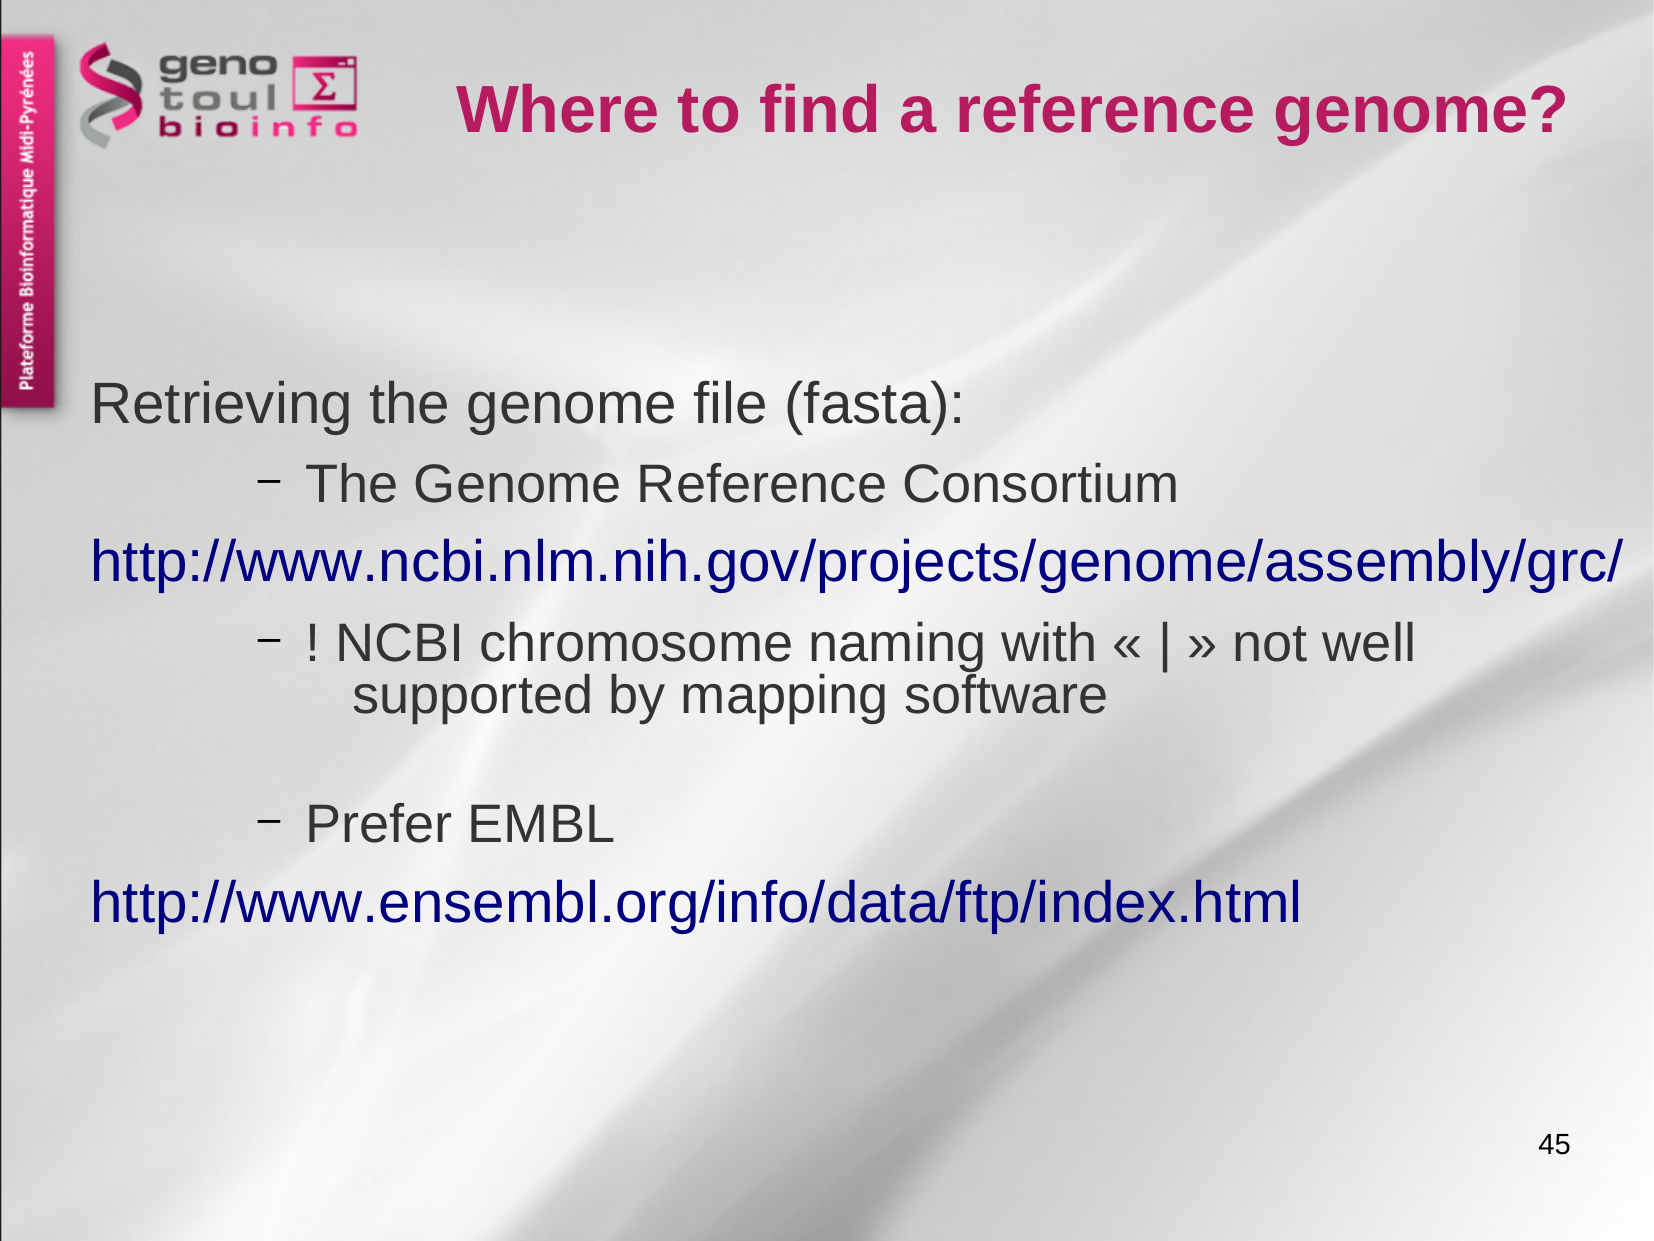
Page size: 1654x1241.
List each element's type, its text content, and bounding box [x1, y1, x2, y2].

picture [0, 0, 1654, 1241]
list Retrieving the genome file (fasta): The Genome Reference Consortium http://www.ncbi.nlm.nih.gov/projects/genome/assembly/grc/ ! NCBI chromosome naming with « | » not well supported by mapping software Prefer EMBL http://www.ensembl.org/info/data/ftp/index.html [88, 274, 1630, 1093]
title Where to find a reference genome? [82, 49, 1571, 178]
